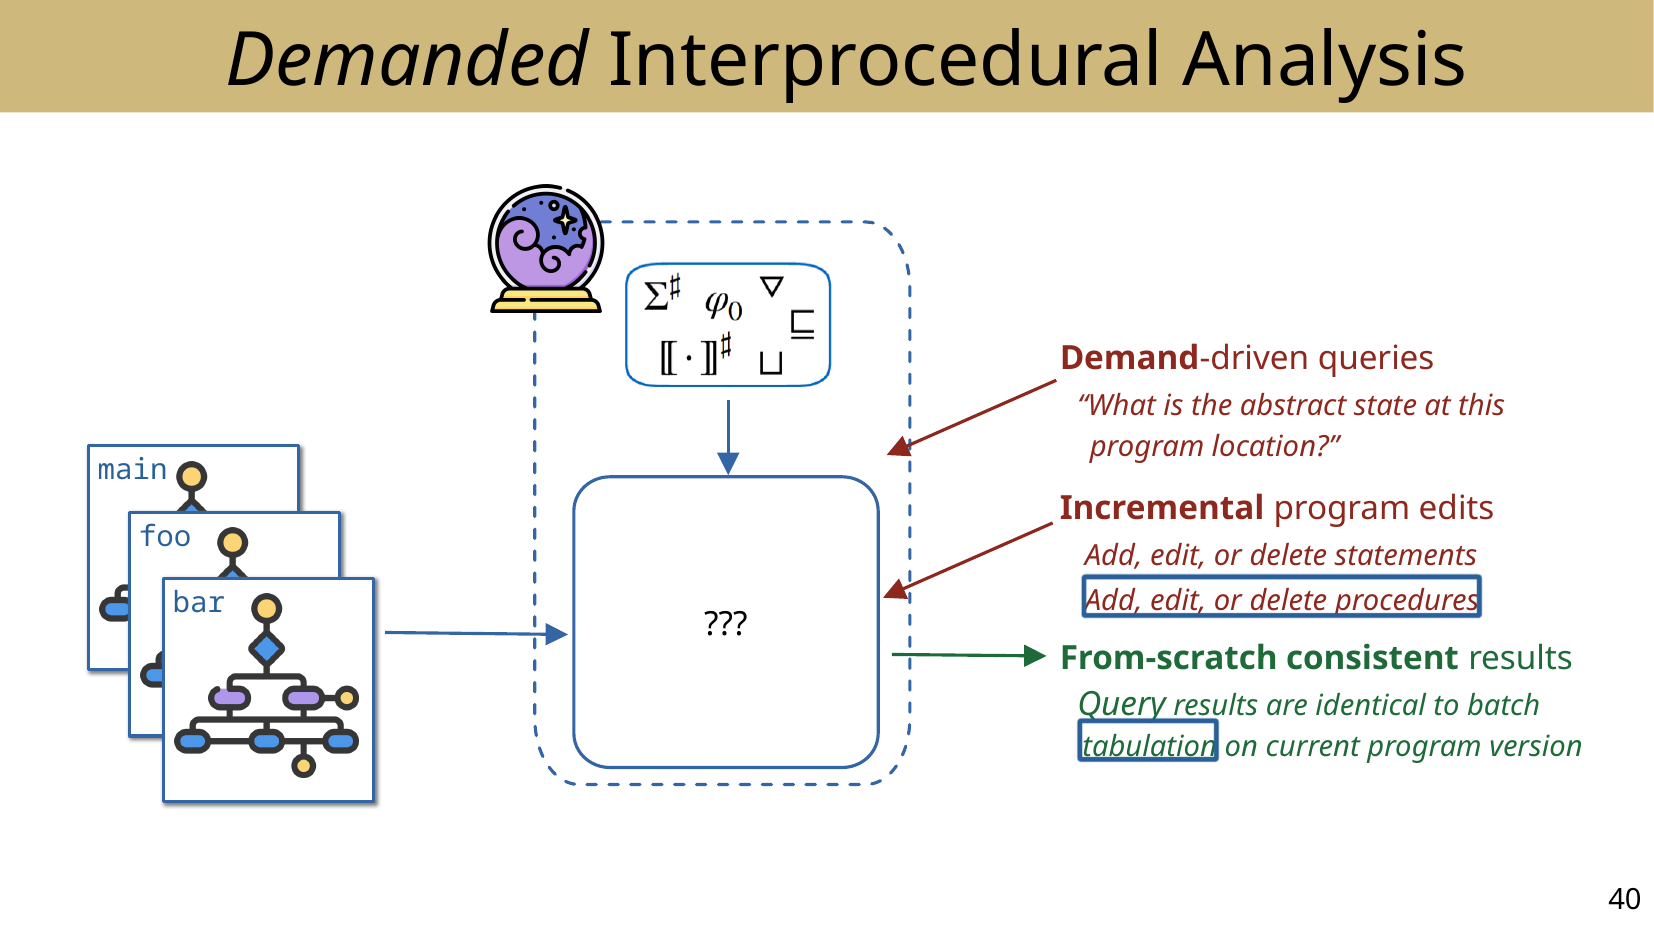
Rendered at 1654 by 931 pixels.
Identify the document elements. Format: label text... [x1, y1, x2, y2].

text_box From-scratch consistent results Query results are identical to batch tabulation on current program version [1059, 634, 1596, 800]
text_box main [97, 448, 179, 487]
title Demanded Interprocedural Analysis [0, 0, 1654, 153]
picture [99, 461, 284, 646]
picture [174, 593, 359, 778]
picture [192, 527, 325, 578]
picture [621, 259, 835, 387]
text_box Demand-driven queries “What is the abstract state at this program location?” [1059, 334, 1548, 484]
picture [140, 604, 163, 712]
text_box ??? [573, 476, 879, 768]
picture [482, 184, 610, 313]
text_box [88, 445, 374, 802]
text_box foo [138, 514, 192, 604]
text_box bar [172, 580, 226, 620]
text_box Incremental program edits Add, edit, or delete statements Add, edit, or delete procedures [1059, 484, 1548, 634]
